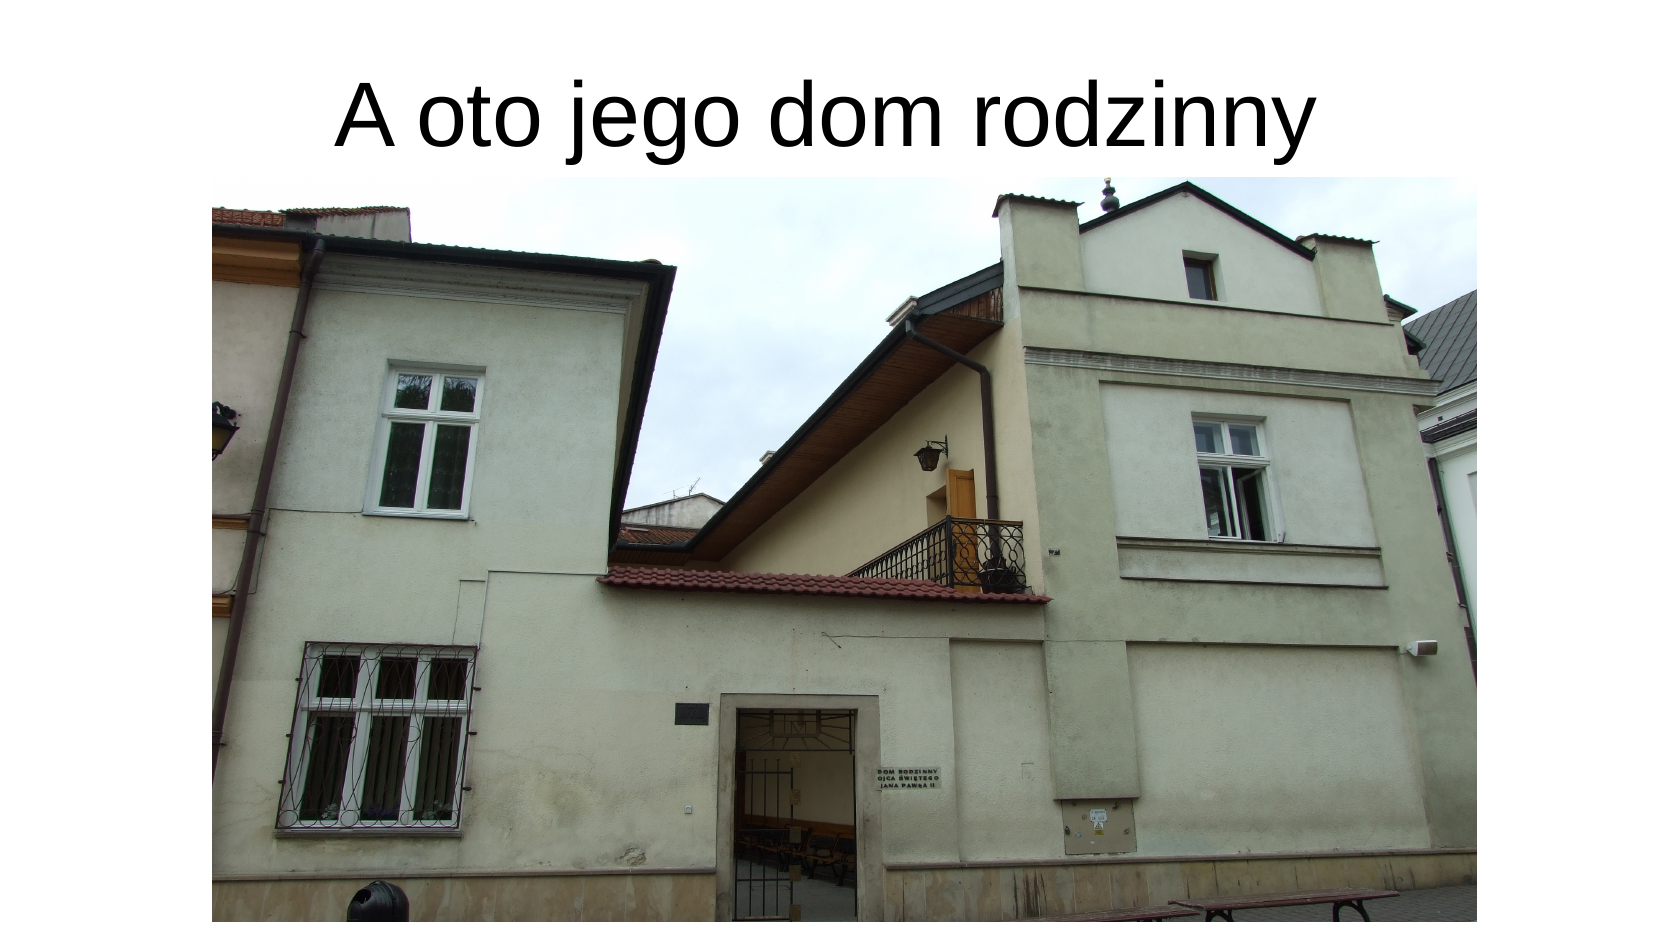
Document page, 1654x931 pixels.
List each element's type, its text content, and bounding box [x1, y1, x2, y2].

picture [212, 177, 1477, 922]
title A oto jego dom rodzinny [82, 37, 1571, 193]
